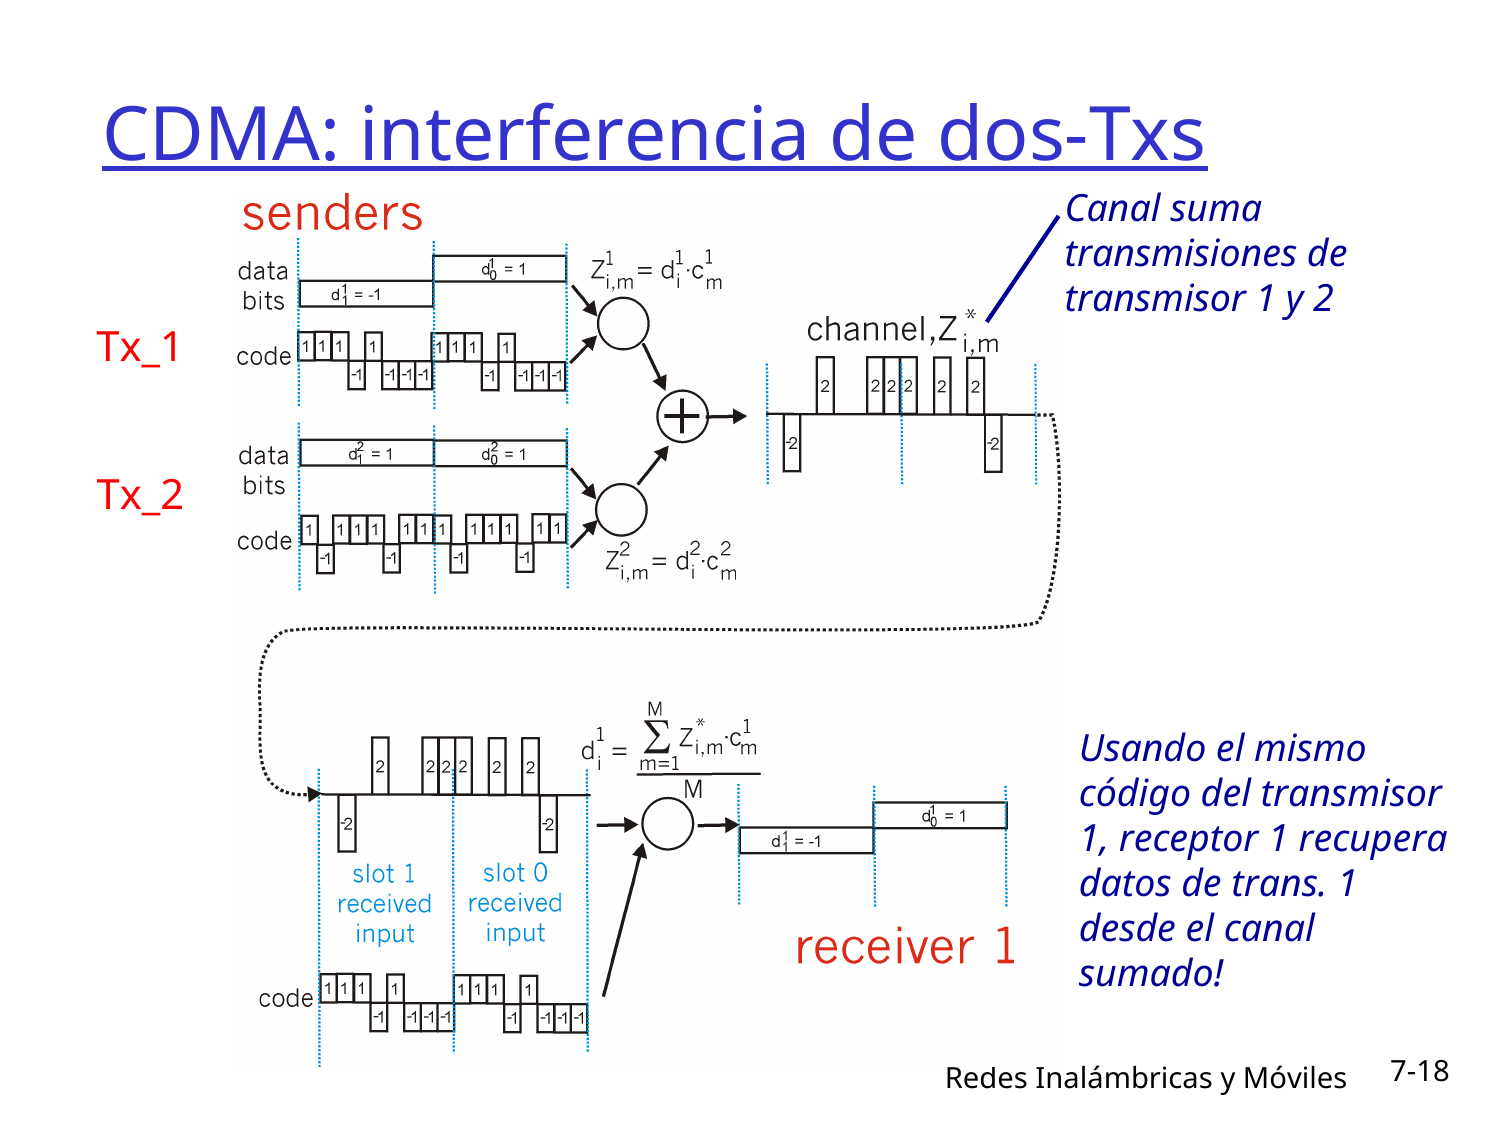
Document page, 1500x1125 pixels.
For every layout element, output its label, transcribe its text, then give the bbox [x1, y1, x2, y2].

text_box Usando el mismo código del transmisor 1, receptor 1 recupera datos de trans. 1 desde el canal sumado! [1064, 716, 1473, 1002]
text_box Canal suma transmisiones de transmisor 1 y 2 [1049, 176, 1458, 327]
text_box Tx_1 [81, 312, 200, 378]
text_box Tx_2 [81, 459, 200, 526]
title CDMA: interferencia de dos-Txs [87, 37, 1363, 225]
picture [236, 193, 1061, 1067]
